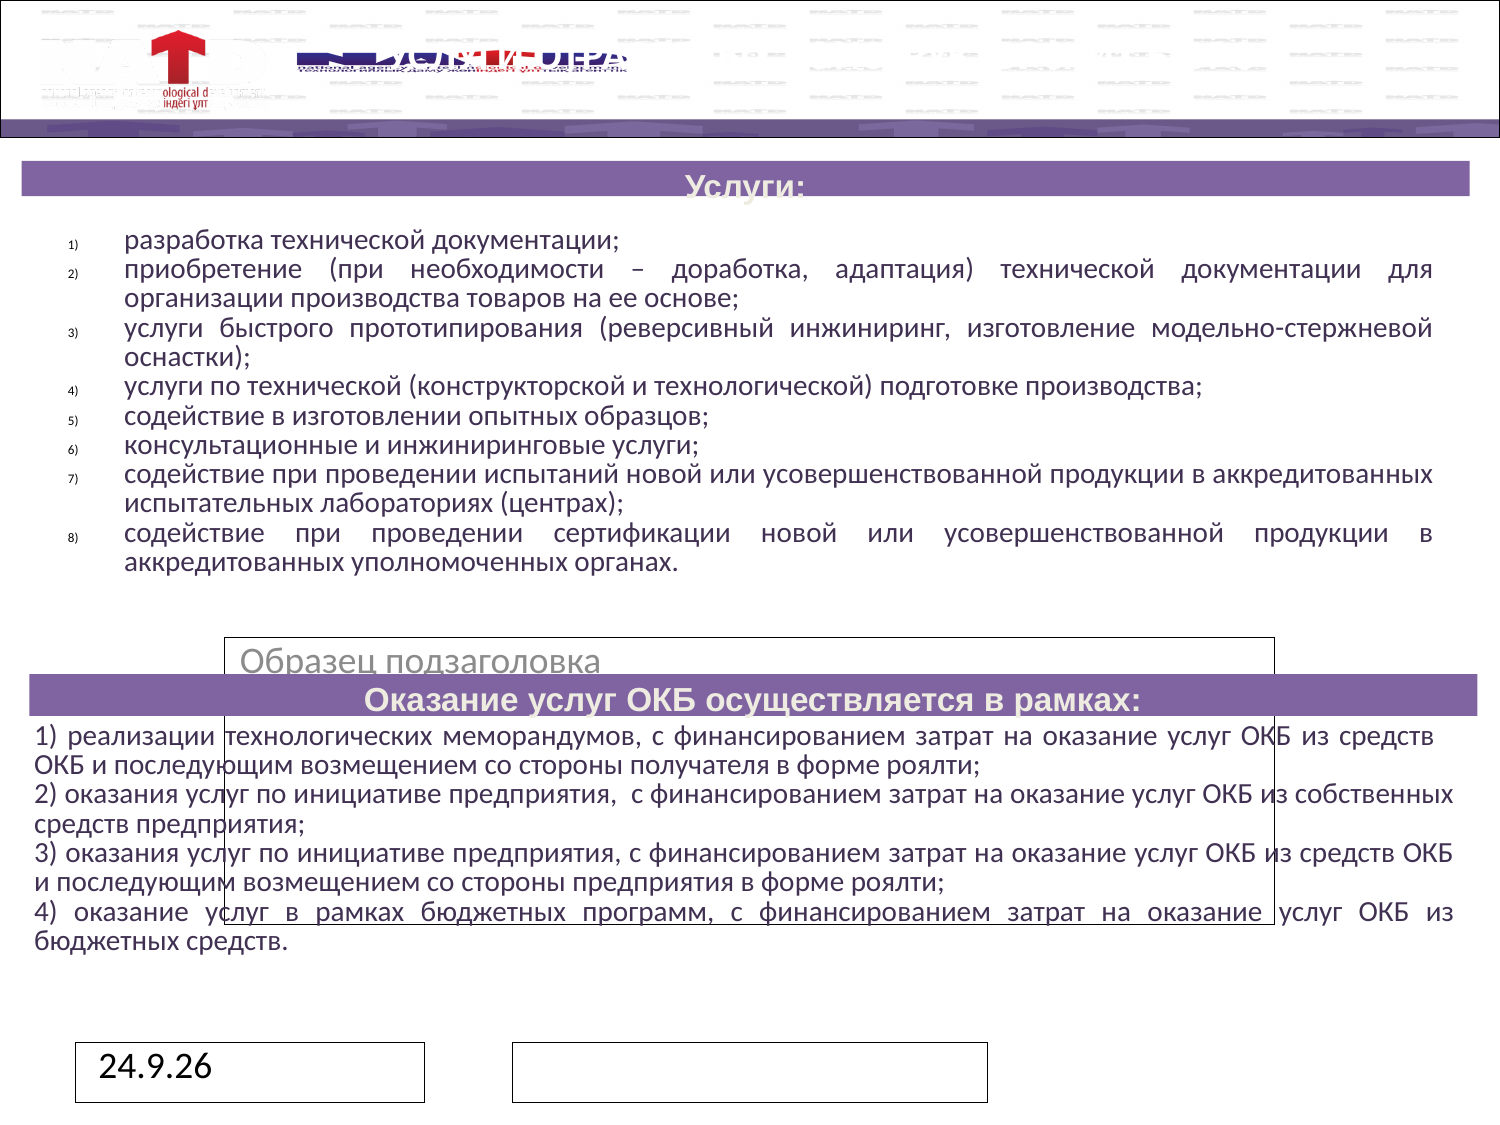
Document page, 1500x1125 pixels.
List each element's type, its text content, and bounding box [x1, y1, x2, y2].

text_box Оказание услуг ОКБ осуществляется в рамках: [29, 674, 1478, 716]
picture [0, 0, 1500, 138]
text_box УСЛУГИ ОТРАСЛЕВЫХ КОНСТРУКТОРСКИХ БЮРО [183, 30, 1463, 114]
text_box 1) реализации технологических меморандумов, с финансированием затрат на оказание услуг ОКБ из средств ОКБ и последующим возмещением со стороны получателя в форме роялти; 2) оказания услуг по инициативе предприятия, с финансированием затрат на оказание услуг ОКБ из собственных средств предприятия; 3) оказания услуг по инициативе предприятия, с финансированием затрат на оказание услуг ОКБ из средств ОКБ и последующим возмещением со стороны предприятия в форме роялти; 4) оказание услуг в рамках бюджетных программ, с финансированием затрат на оказание услуг ОКБ из бюджетных средств. [19, 715, 1470, 1014]
text_box Услуги: [21, 160, 1470, 197]
text_box разработка технической документации; приобретение (при необходимости – доработка, адаптация) технической документации для организации производства товаров на ее основе; услуги быстрого прототипирования (реверсивный инжиниринг, изготовление модельно-стержневой оснастки); услуги по технической (конструкторской и технологической) подготовке производства; содействие в изготовлении опытных образцов; консультационные и инжиниринговые услуги; содействие при проведении испытаний новой или усовершенствованной продукции в аккредитованных испытательных лабораториях (центрах); содействие при проведении сертификации новой или усовершенствованной продукции в аккредитованных уполномоченных органах. [53, 219, 1449, 660]
